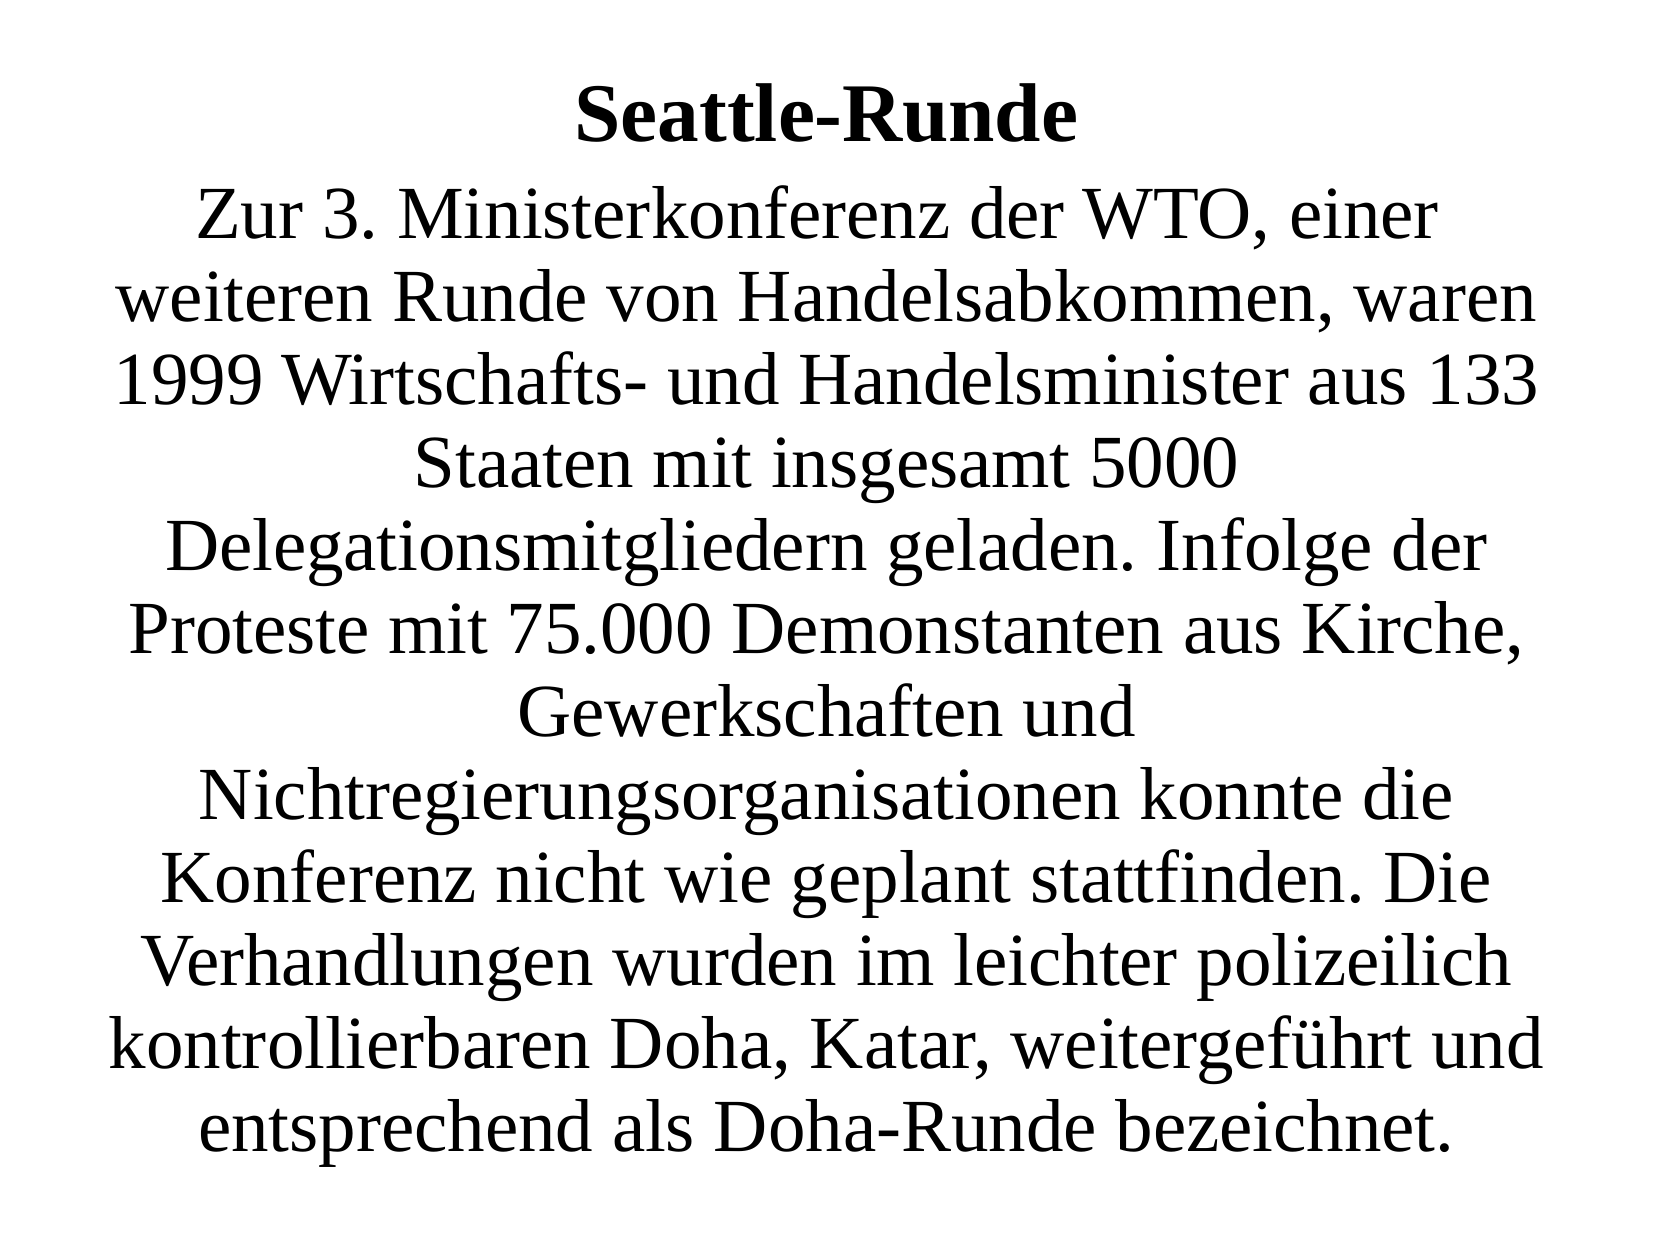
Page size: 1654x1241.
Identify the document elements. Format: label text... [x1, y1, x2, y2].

text_box Seattle-Runde Zur 3. Ministerkonferenz der WTO, einer weiteren Runde von Handelsabkommen, waren 1999 Wirtschafts- und Handelsminister aus 133 Staaten mit insgesamt 5000 Delegationsmitgliedern geladen. Infolge der Proteste mit 75.000 Demonstanten aus Kirche, Gewerkschaften und Nichtregierungsorganisationen konnte die Konferenz nicht wie geplant stattfinden. Die Verhandlungen wurden im leichter polizeilich kontrollierbaren Doha, Katar, weitergeführt und entsprechend als Doha-Runde bezeichnet. [76, 60, 1577, 1175]
